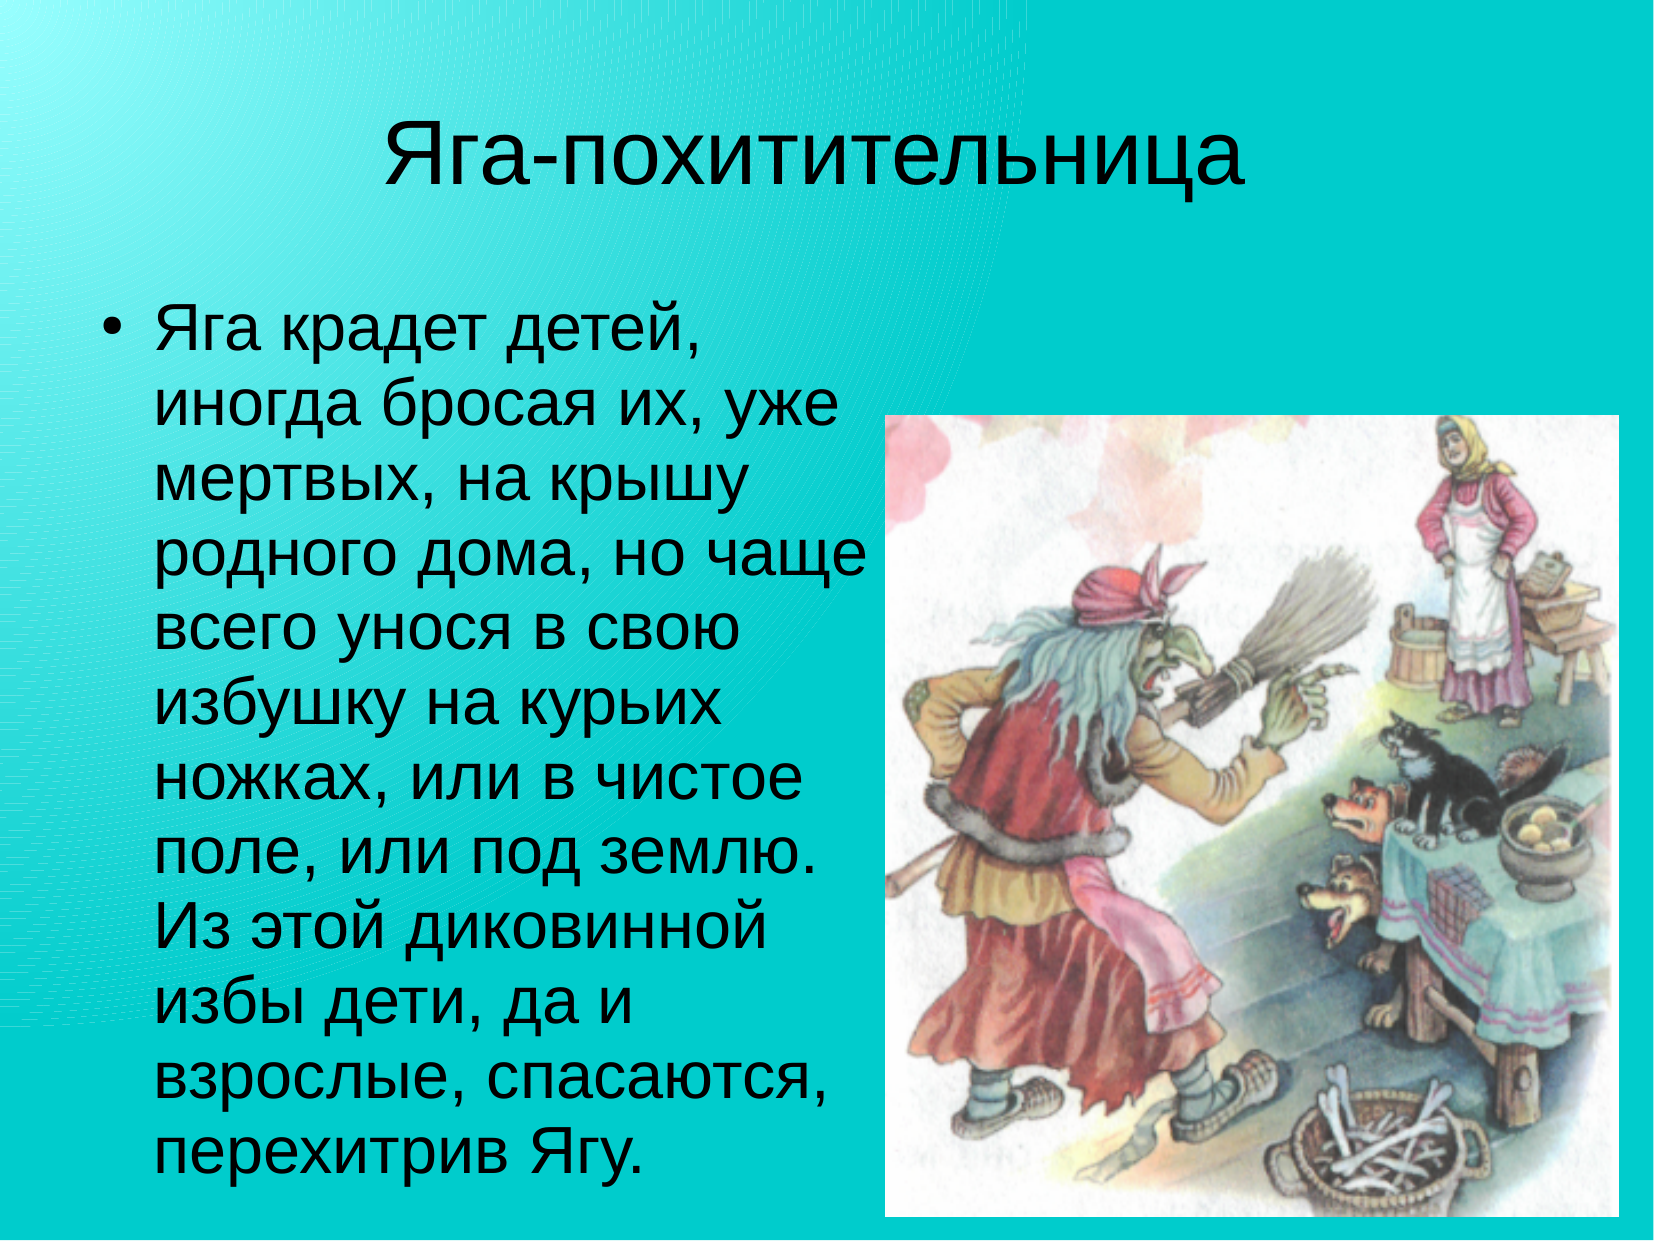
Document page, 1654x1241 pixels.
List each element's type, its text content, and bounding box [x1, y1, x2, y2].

title Яга-похитительница [82, 49, 1571, 257]
list Яга крадет детей, иногда бросая их, уже мертвых, на крышу родного дома, но чаще всего унося в свою избушку на курьих ножках, или в чистое поле, или под землю. Из этой диковинной избы дети, да и взрослые, спасаются, перехитрив Ягу. [82, 290, 886, 1188]
picture [885, 415, 1619, 1217]
